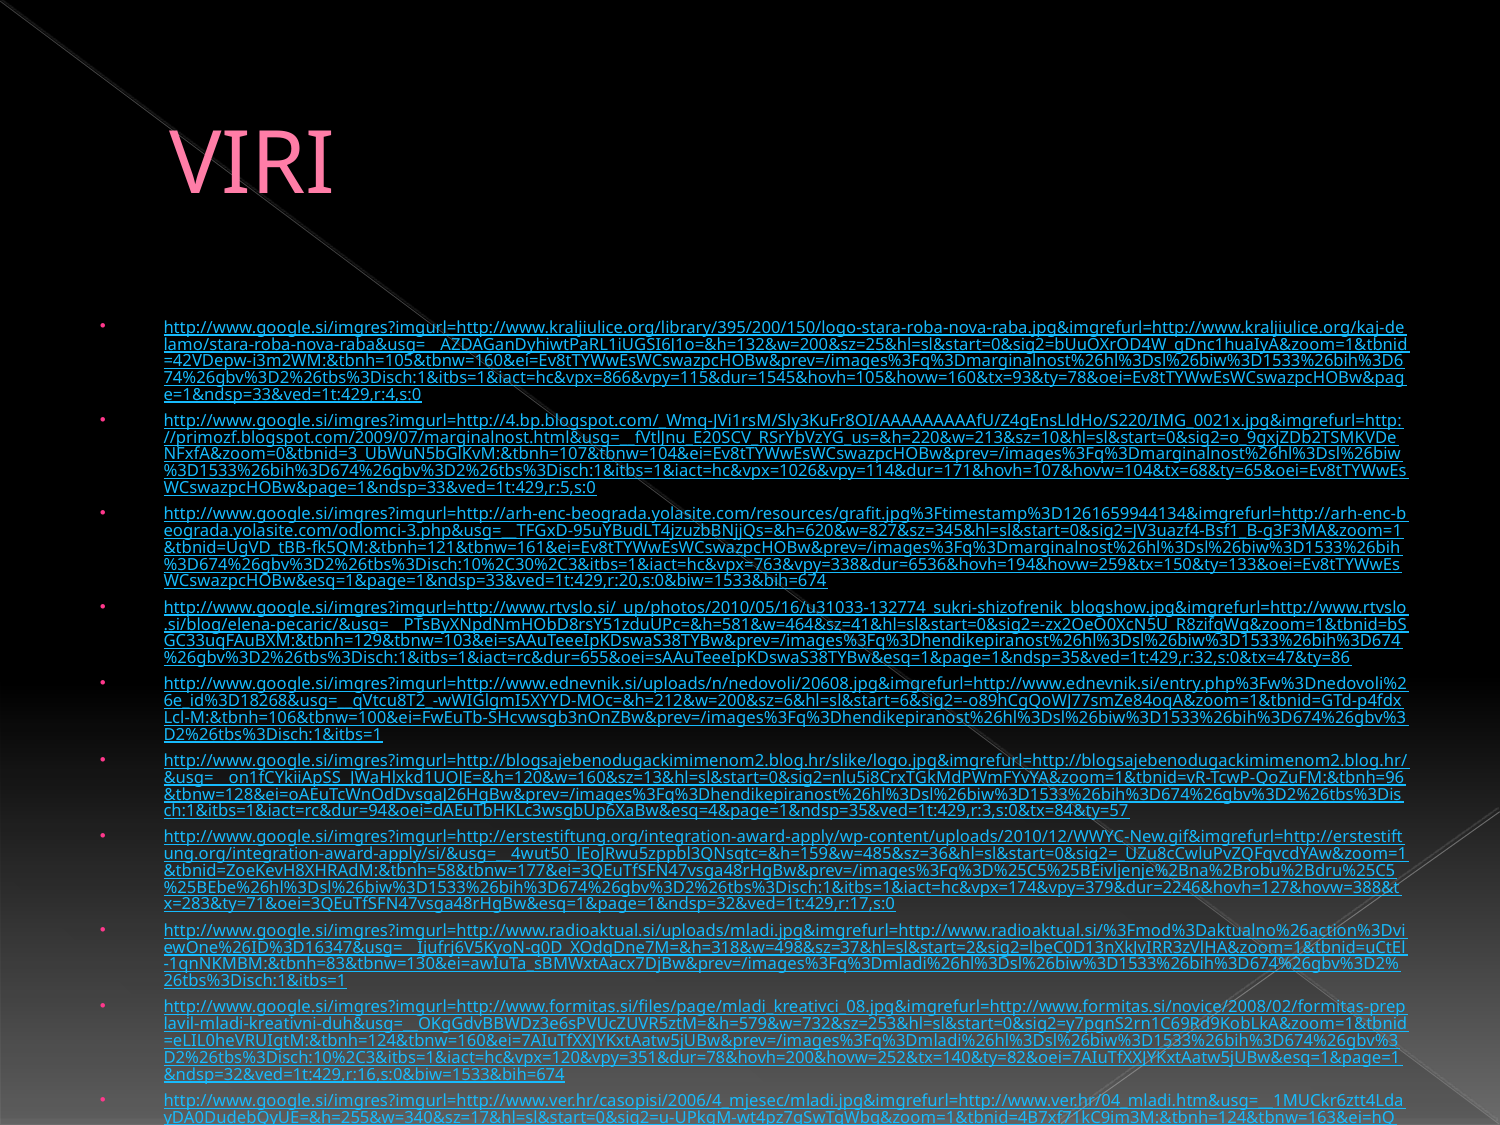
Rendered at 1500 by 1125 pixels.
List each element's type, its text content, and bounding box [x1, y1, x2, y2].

list http://www.google.si/imgres?imgurl=http://www.kraljiulice.org/library/395/200/150/logo-stara-roba-nova-raba.jpg&imgrefurl=http://www.kraljiulice.org/kaj-delamo/stara-roba-nova-raba&usg=__AZDAGanDyhiwtPaRL1iUGSI6J1o=&h=132&w=200&sz=25&hl=sl&start=0&sig2=bUuOXrOD4W_gDnc1huaIyA&zoom=1&tbnid=42VDepw-i3m2WM:&tbnh=105&tbnw=160&ei=Ev8tTYWwEsWCswazpcHOBw&prev=/images%3Fq%3Dmarginalnost%26hl%3Dsl%26biw%3D1533%26bih%3D674%26gbv%3D2%26tbs%3Disch:1&itbs=1&iact=hc&vpx=866&vpy=115&dur=1545&hovh=105&hovw=160&tx=93&ty=78&oei=Ev8tTYWwEsWCswazpcHOBw&page=1&ndsp=33&ved=1t:429,r:4,s:0 http://www.google.si/imgres?imgurl=http://4.bp.blogspot.com/_Wmq-JVi1rsM/Sly3KuFr8OI/AAAAAAAAAfU/Z4gEnsLldHo/S220/IMG_0021x.jpg&imgrefurl=http://primozf.blogspot.com/2009/07/marginalnost.html&usg=__fVtlJnu_E20SCV_RSrYbVzYG_us=&h=220&w=213&sz=10&hl=sl&start=0&sig2=o_9gxjZDb2TSMKVDeNFxfA&zoom=0&tbnid=3_UbWuN5bGlKvM:&tbnh=107&tbnw=104&ei=Ev8tTYWwEsWCswazpcHOBw&prev=/images%3Fq%3Dmarginalnost%26hl%3Dsl%26biw%3D1533%26bih%3D674%26gbv%3D2%26tbs%3Disch:1&itbs=1&iact=hc&vpx=1026&vpy=114&dur=171&hovh=107&hovw=104&tx=68&ty=65&oei=Ev8tTYWwEsWCswazpcHOBw&page=1&ndsp=33&ved=1t:429,r:5,s:0 http://www.google.si/imgres?imgurl=http://arh-enc-beograda.yolasite.com/resources/grafit.jpg%3Ftimestamp%3D1261659944134&imgrefurl=http://arh-enc-beograda.yolasite.com/odlomci-3.php&usg=__TFGxD-95uYBudLT4jzuzbBNjjQs=&h=620&w=827&sz=345&hl=sl&start=0&sig2=JV3uazf4-Bsf1_B-g3F3MA&zoom=1&tbnid=UgVD_tBB-fk5QM:&tbnh=121&tbnw=161&ei=Ev8tTYWwEsWCswazpcHOBw&prev=/images%3Fq%3Dmarginalnost%26hl%3Dsl%26biw%3D1533%26bih%3D674%26gbv%3D2%26tbs%3Disch:10%2C30%2C3&itbs=1&iact=hc&vpx=763&vpy=338&dur=6536&hovh=194&hovw=259&tx=150&ty=133&oei=Ev8tTYWwEsWCswazpcHOBw&esq=1&page=1&ndsp=33&ved=1t:429,r:20,s:0&biw=1533&bih=674 http://www.google.si/imgres?imgurl=http://www.rtvslo.si/_up/photos/2010/05/16/u31033-132774_sukri-shizofrenik_blogshow.jpg&imgrefurl=http://www.rtvslo.si/blog/elena-pecaric/&usg=__PTsByXNpdNmHObD8rsY51zduUPc=&h=581&w=464&sz=41&hl=sl&start=0&sig2=-zx2OeO0XcN5U_R8zifgWg&zoom=1&tbnid=bSGC33uqFAuBXM:&tbnh=129&tbnw=103&ei=sAAuTeeeIpKDswaS38TYBw&prev=/images%3Fq%3Dhendikepiranost%26hl%3Dsl%26biw%3D1533%26bih%3D674%26gbv%3D2%26tbs%3Disch:1&itbs=1&iact=rc&dur=655&oei=sAAuTeeeIpKDswaS38TYBw&esq=1&page=1&ndsp=35&ved=1t:429,r:32,s:0&tx=47&ty=86 http://www.google.si/imgres?imgurl=http://www.ednevnik.si/uploads/n/nedovoli/20608.jpg&imgrefurl=http://www.ednevnik.si/entry.php%3Fw%3Dnedovoli%26e_id%3D18268&usg=__qVtcu8T2_-wWIGlgmI5XYYD-MOc=&h=212&w=200&sz=6&hl=sl&start=6&sig2=-o89hCgQoWJ77smZe84oqA&zoom=1&tbnid=GTd-p4fdxLcl-M:&tbnh=106&tbnw=100&ei=FwEuTb-SHcvwsgb3nOnZBw&prev=/images%3Fq%3Dhendikepiranost%26hl%3Dsl%26biw%3D1533%26bih%3D674%26gbv%3D2%26tbs%3Disch:1&itbs=1 http://www.google.si/imgres?imgurl=http://blogsajebenodugackimimenom2.blog.hr/slike/logo.jpg&imgrefurl=http://blogsajebenodugackimimenom2.blog.hr/&usg=__on1fCYkiiApSS_JWaHlxkd1UOJE=&h=120&w=160&sz=13&hl=sl&start=0&sig2=nlu5i8CrxTGkMdPWmFYvYA&zoom=1&tbnid=vR-TcwP-QoZuFM:&tbnh=96&tbnw=128&ei=oAEuTcWnOdDvsgaJ26HgBw&prev=/images%3Fq%3Dhendikepiranost%26hl%3Dsl%26biw%3D1533%26bih%3D674%26gbv%3D2%26tbs%3Disch:1&itbs=1&iact=rc&dur=94&oei=dAEuTbHKLc3wsgbUp6XaBw&esq=4&page=1&ndsp=35&ved=1t:429,r:3,s:0&tx=84&ty=57 http://www.google.si/imgres?imgurl=http://erstestiftung.org/integration-award-apply/wp-content/uploads/2010/12/WWYC-New.gif&imgrefurl=http://erstestiftung.org/integration-award-apply/si/&usg=__4wut50_lEoJRwu5zppbl3QNsqtc=&h=159&w=485&sz=36&hl=sl&start=0&sig2=_UZu8cCwluPvZQFqvcdYAw&zoom=1&tbnid=ZoeKevH8XHRAdM:&tbnh=58&tbnw=177&ei=3QEuTfSFN47vsga48rHgBw&prev=/images%3Fq%3D%25C5%25BEivljenje%2Bna%2Brobu%2Bdru%25C5%25BEbe%26hl%3Dsl%26biw%3D1533%26bih%3D674%26gbv%3D2%26tbs%3Disch:1&itbs=1&iact=hc&vpx=174&vpy=379&dur=2246&hovh=127&hovw=388&tx=283&ty=71&oei=3QEuTfSFN47vsga48rHgBw&esq=1&page=1&ndsp=32&ved=1t:429,r:17,s:0 http://www.google.si/imgres?imgurl=http://www.radioaktual.si/uploads/mladi.jpg&imgrefurl=http://www.radioaktual.si/%3Fmod%3Daktualno%26action%3DviewOne%26ID%3D16347&usg=__Ijufrj6V5KyoN-q0D_XOdqDne7M=&h=318&w=498&sz=37&hl=sl&start=2&sig2=lbeC0D13nXkJvIRR3zVlHA&zoom=1&tbnid=uCtEl-1qnNKMBM:&tbnh=83&tbnw=130&ei=awIuTa_sBMWxtAacx7DjBw&prev=/images%3Fq%3Dmladi%26hl%3Dsl%26biw%3D1533%26bih%3D674%26gbv%3D2%26tbs%3Disch:1&itbs=1 http://www.google.si/imgres?imgurl=http://www.formitas.si/files/page/mladi_kreativci_08.jpg&imgrefurl=http://www.formitas.si/novice/2008/02/formitas-preplavil-mladi-kreativni-duh&usg=__OKgGdvBBWDz3e6sPVUcZUVR5ztM=&h=579&w=732&sz=253&hl=sl&start=0&sig2=y7pgnS2rn1C69Rd9KobLkA&zoom=1&tbnid=eLIL0heVRUIgtM:&tbnh=124&tbnw=160&ei=7AIuTfXXJYKxtAatw5jUBw&prev=/images%3Fq%3Dmladi%26hl%3Dsl%26biw%3D1533%26bih%3D674%26gbv%3D2%26tbs%3Disch:10%2C3&itbs=1&iact=hc&vpx=120&vpy=351&dur=78&hovh=200&hovw=252&tx=140&ty=82&oei=7AIuTfXXJYKxtAatw5jUBw&esq=1&page=1&ndsp=32&ved=1t:429,r:16,s:0&biw=1533&bih=674 http://www.google.si/imgres?imgurl=http://www.ver.hr/casopisi/2006/4_mjesec/mladi.jpg&imgrefurl=http://www.ver.hr/04_mladi.htm&usg=__1MUCkr6ztt4LdayDA0DudebQyUE=&h=255&w=340&sz=17&hl=sl&start=0&sig2=u-UPkgM-wt4pz7gSwTqWbg&zoom=1&tbnid=4B7xf71kC9im3M:&tbnh=124&tbnw=163&ei=hQMuTYDQAof2sgbwg7TYBw&prev=/images%3Fq%3Dmladi%26hl%3Dsl%26biw%3D1533%26bih%3D674%26gbv%3D2%26tbs%3Disch:1&itbs=1&iact=hc&vpx=291&vpy=355&dur=0&hovh=194&hovw=259&tx=146&ty=101&oei=hQMuTYDQAof2sgbwg7TYBw&esq=1&page=1&ndsp=32&ved=1t:429,r:17,s:0 http://www.google.si/imgres?imgurl=http://www.seebiz.eu/files/img/2008/12/9/gaypride-001.jpg&imgrefurl=http://www.seebiz.eu/hr/seebiz-trend/zivot-i-showbiz/homoseksualci-pripremaju-ruzicasti-bozic,32652.html&usg=__c43Dz_tKtELvcl8pgqtcsHEu13Y=&h=250&w=488&sz=44&hl=sl&start=0&sig2=nmQpVnJ038lSBKHqB6uang&zoom=1&tbnid=JK-BH6dC73HsgM:&tbnh=124&tbnw=164&ei=-gMuTbOYIoeGswaZ7dDaBw&prev=/images%3Fq%3Dhomoseksualci%26hl%3Dsl%26biw%3D1533%26bih%3D674%26gbv%3D2%26tbs%3Disch:10%2C3&itbs=1&iact=hc&vpx=540&vpy=225&dur=1357&hovh=161&hovw=314&tx=175&ty=109&oei=-gMuTbOYIoeGswaZ7dDaBw&esq=1&page=1&ndsp=32&ved=1t:429,r:11,s:0&biw=1533&bih=674 [75, 308, 1425, 1059]
title VIRI [75, 43, 1425, 274]
